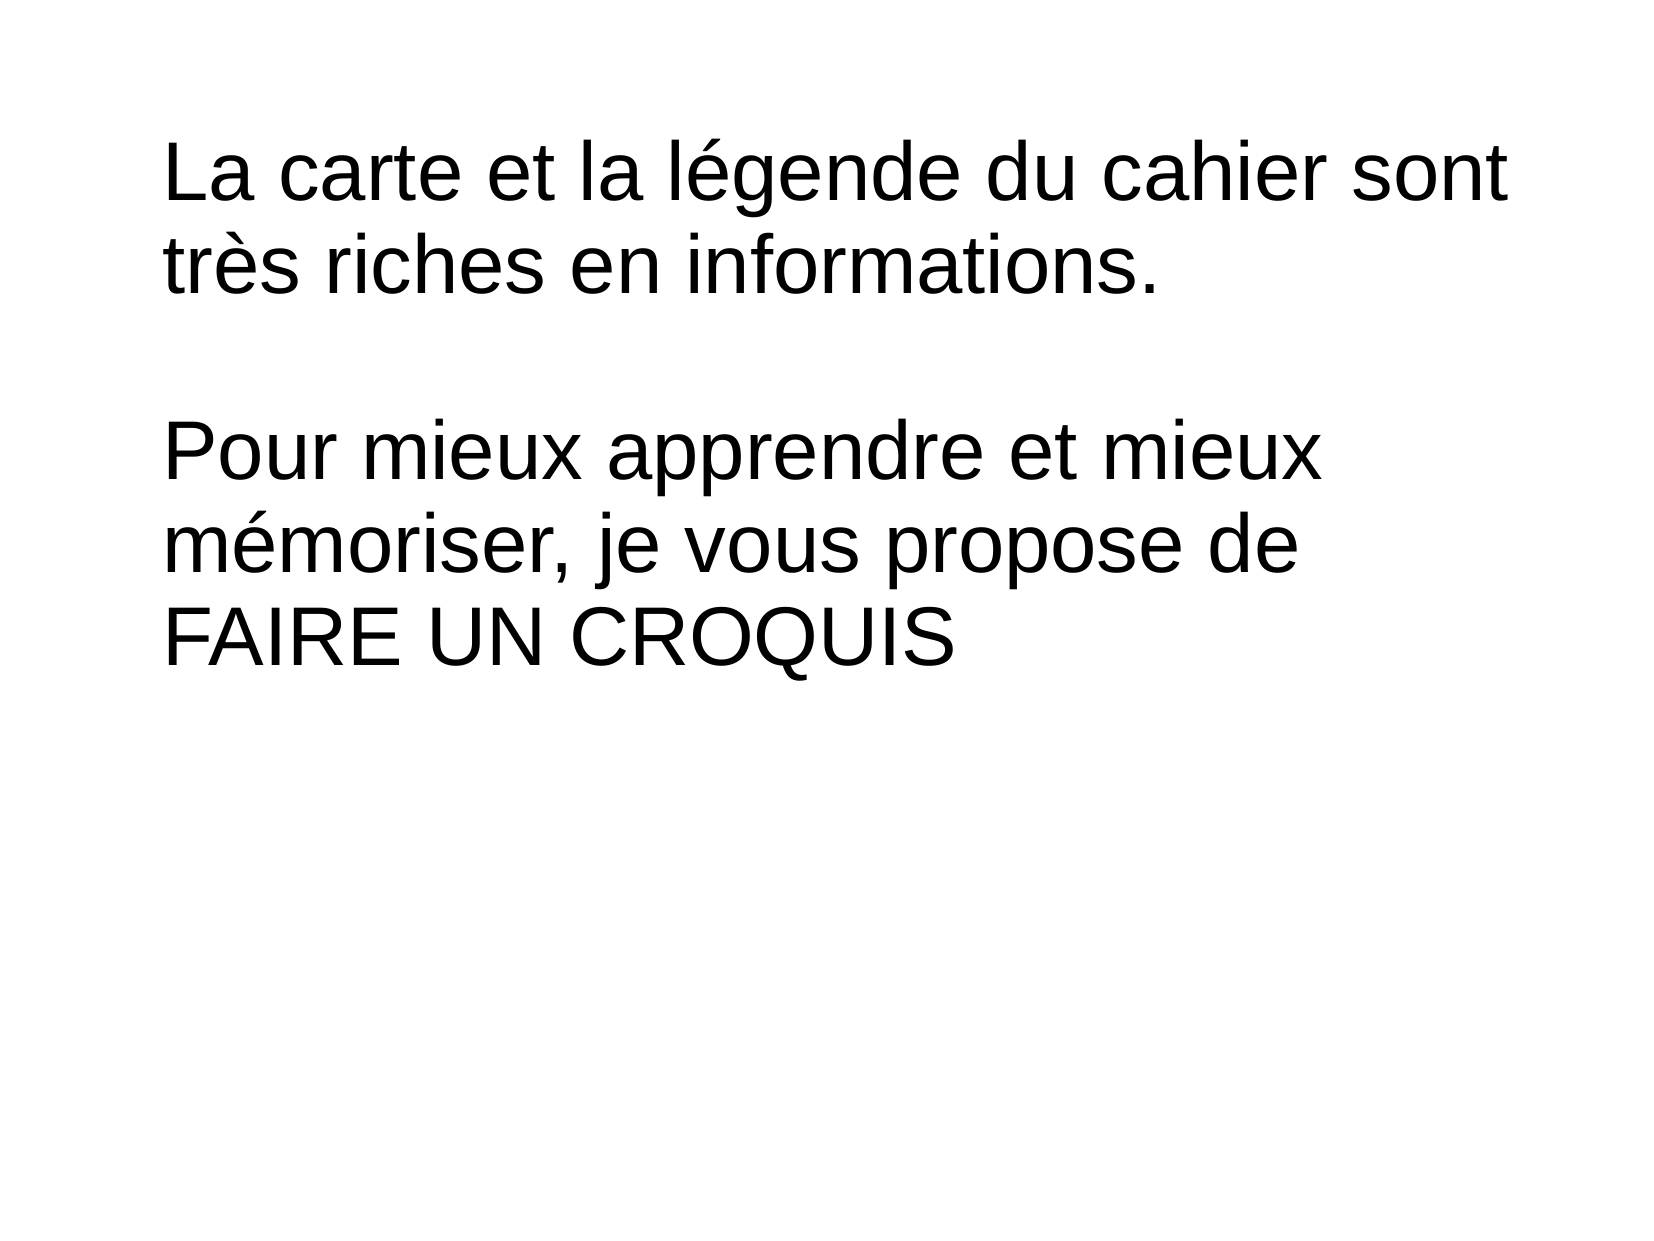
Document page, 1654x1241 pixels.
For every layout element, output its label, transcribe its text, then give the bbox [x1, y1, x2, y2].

text_box La carte et la légende du cahier sont très riches en informations. Pour mieux apprendre et mieux mémoriser, je vous propose de FAIRE UN CROQUIS [147, 118, 1565, 692]
